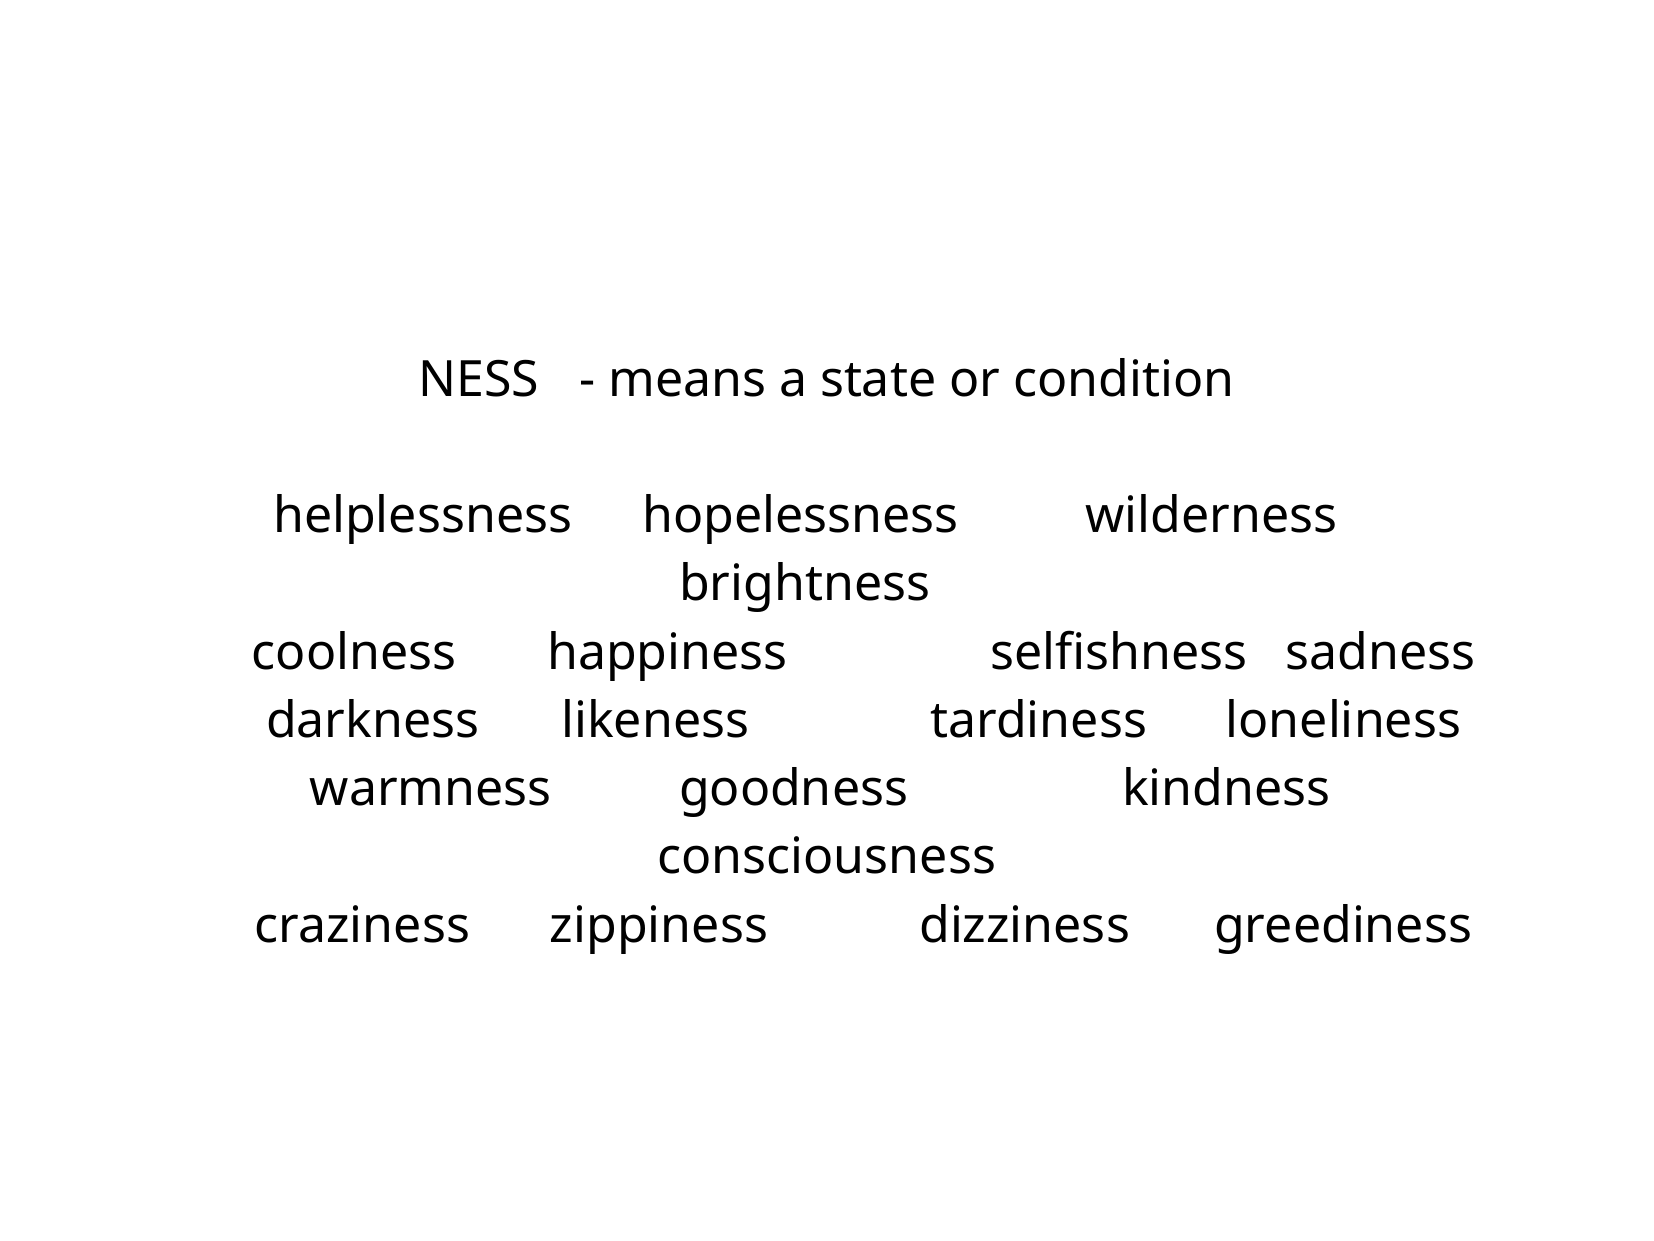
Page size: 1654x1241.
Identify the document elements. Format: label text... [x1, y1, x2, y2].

subtitle NESS - means a state or condition helplessness hopelessness wilderness brightness coolness happiness selfishness sadness darkness likeness tardiness loneliness warmness goodness kindness consciousness craziness zippiness dizziness greediness [82, 290, 1571, 1010]
